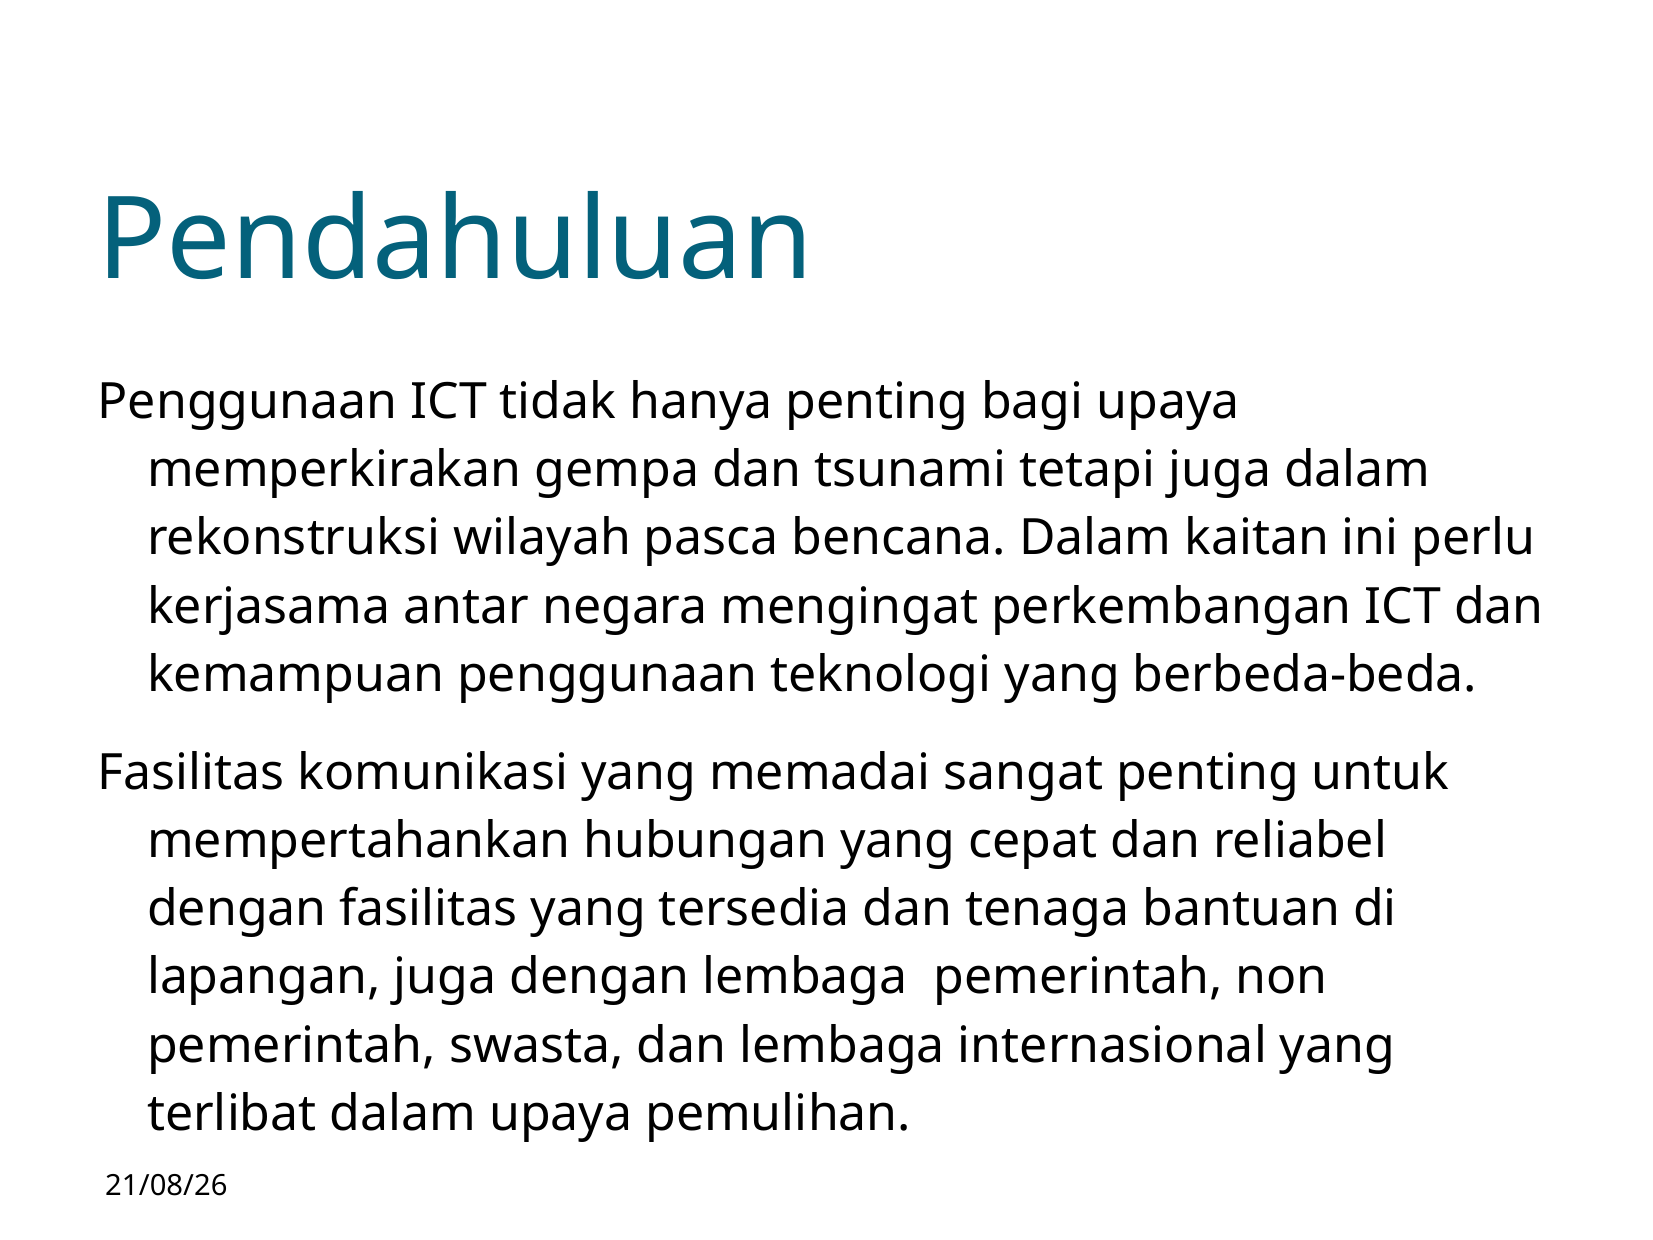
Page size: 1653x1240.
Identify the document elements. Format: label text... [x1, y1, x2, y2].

title Pendahuluan [82, 115, 1570, 346]
list Penggunaan ICT tidak hanya penting bagi upaya memperkirakan gempa dan tsunami tetapi juga dalam rekonstruksi wilayah pasca bencana. Dalam kaitan ini perlu kerjasama antar negara mengingat perkembangan ICT dan kemampuan penggunaan teknologi yang berbeda-beda. Fasilitas komunikasi yang memadai sangat penting untuk mempertahankan hubungan yang cepat dan reliabel dengan fasilitas yang tersedia dan tenaga bantuan di lapangan, juga dengan lembaga pemerintah, non pemerintah, swasta, dan lembaga internasional yang terlibat dalam upaya pemulihan. [82, 349, 1570, 1123]
